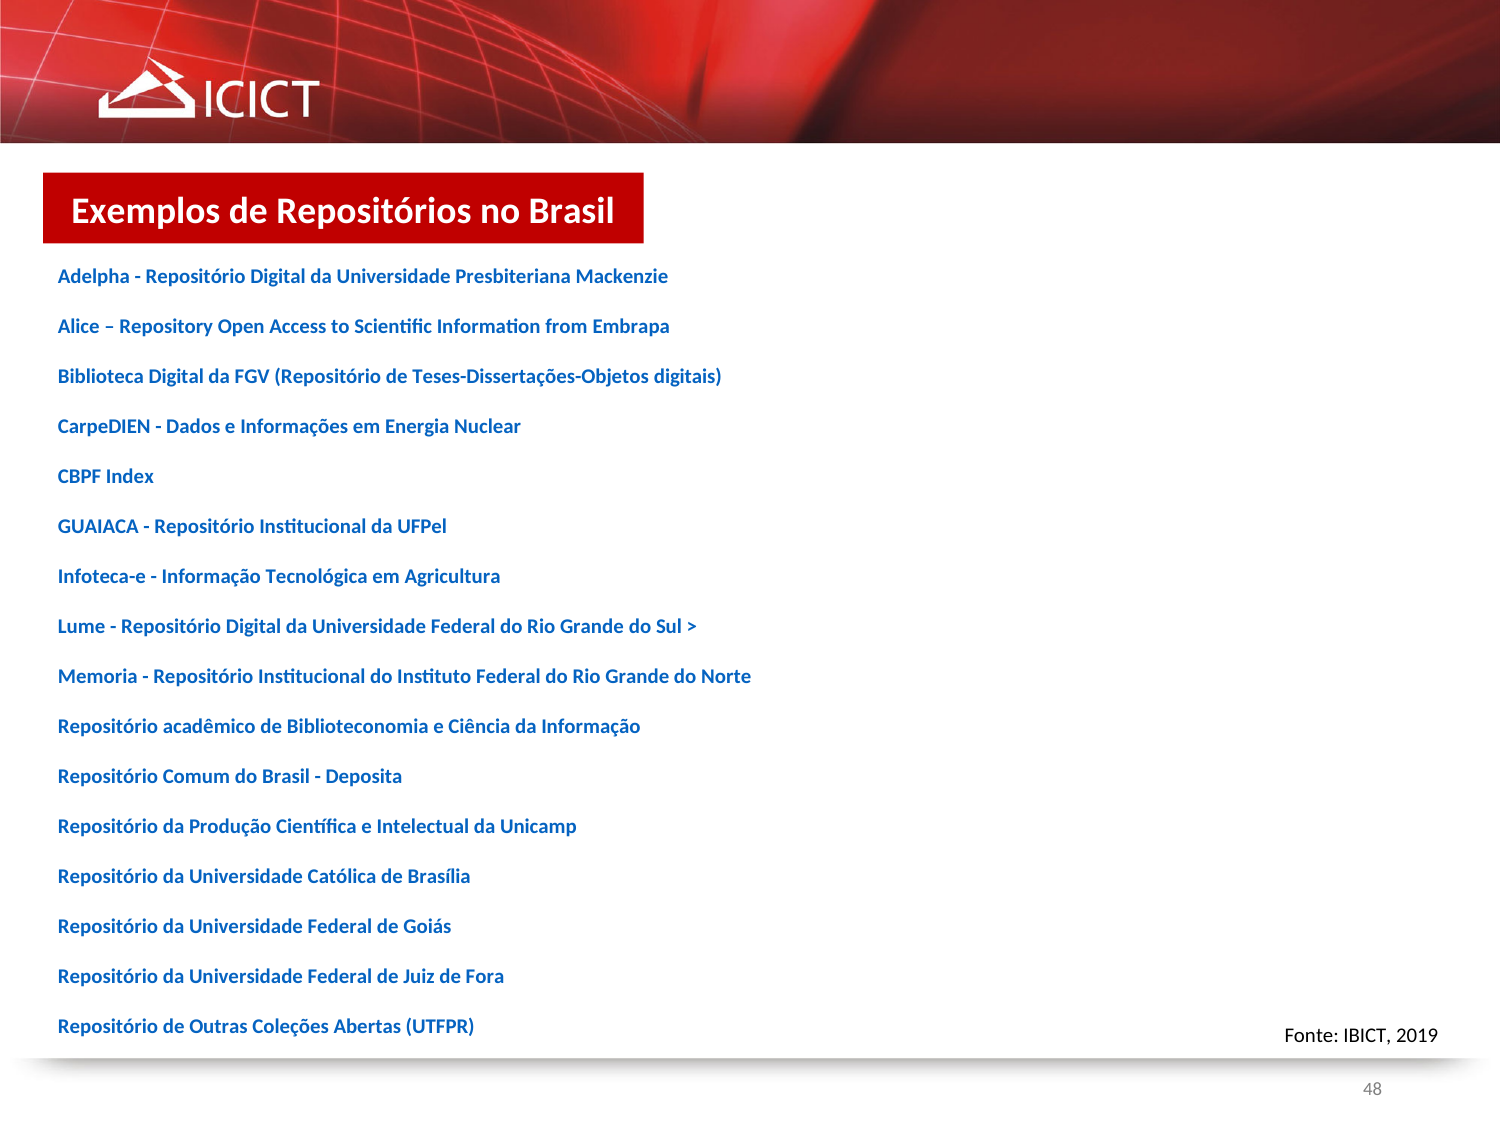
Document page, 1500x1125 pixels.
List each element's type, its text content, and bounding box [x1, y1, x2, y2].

text_box <número> [1059, 1057, 1397, 1118]
text_box Exemplos de Repositórios no Brasil [43, 172, 644, 244]
picture [0, 0, 1500, 1125]
text_box Adelpha - Repositório Digital da Universidade Presbiteriana Mackenzie Alice – Repository Open Access to Scientific Information from Embrapa Biblioteca Digital da FGV (Repositório de Teses-Dissertações-Objetos digitais) CarpeDIEN - Dados e Informações em Energia Nuclear CBPF Index GUAIACA - Repositório Institucional da UFPel Infoteca-e - Informação Tecnológica em Agricultura Lume - Repositório Digital da Universidade Federal do Rio Grande do Sul > Memoria - Repositório Institucional do Instituto Federal do Rio Grande do Norte Repositório acadêmico de Biblioteconomia e Ciência da Informação Repositório Comum do Brasil - Deposita Repositório da Produção Científica e Intelectual da Unicamp Repositório da Universidade Católica de Brasília Repositório da Universidade Federal de Goiás Repositório da Universidade Federal de Juiz de Fora Repositório de Outras Coleções Abertas (UTFPR) [43, 255, 1465, 1046]
text_box Fonte: IBICT, 2019 [1269, 1014, 1483, 1055]
